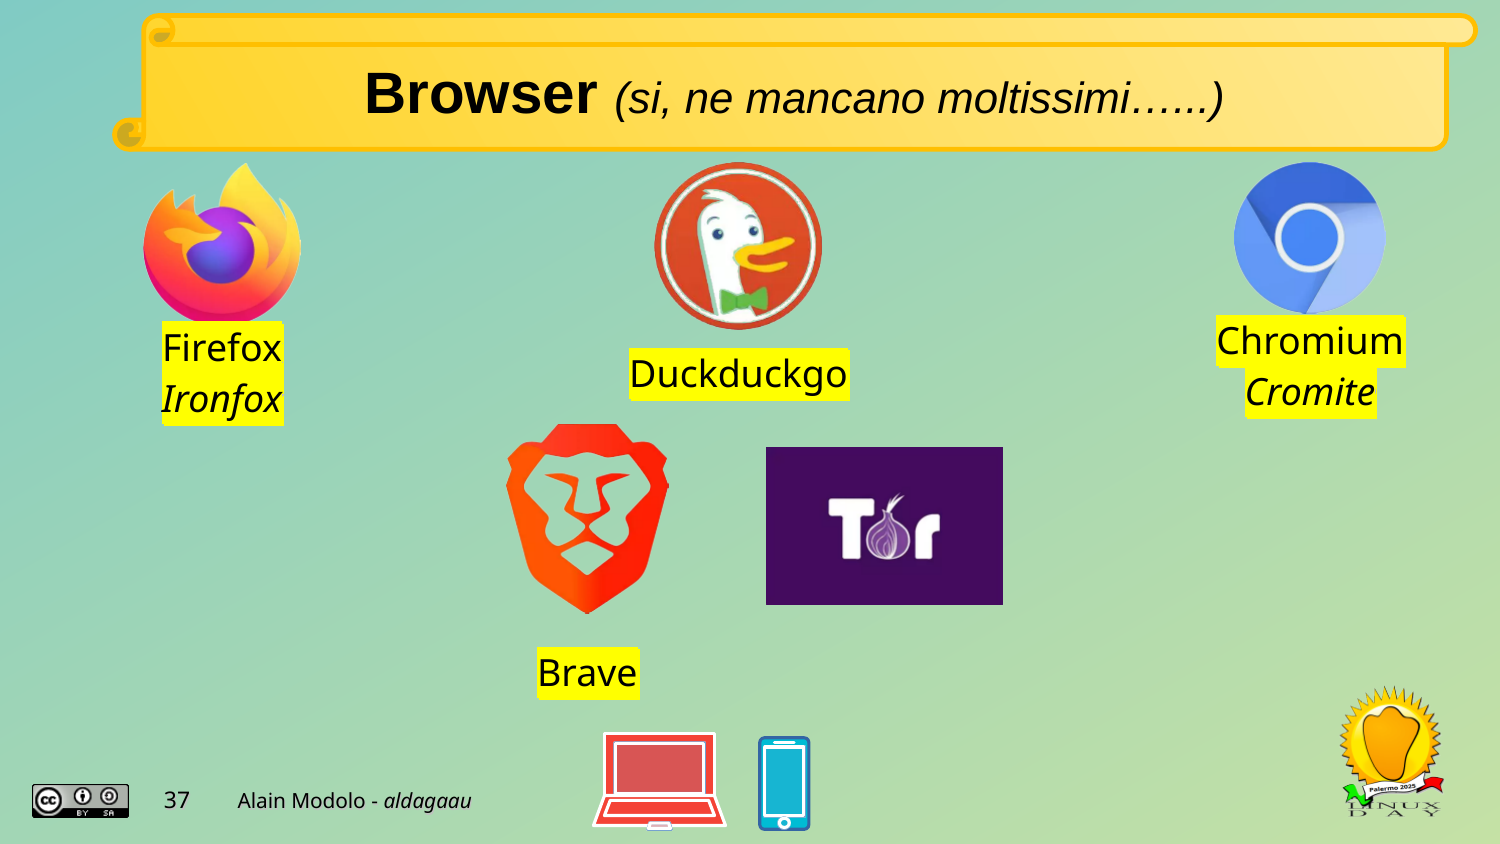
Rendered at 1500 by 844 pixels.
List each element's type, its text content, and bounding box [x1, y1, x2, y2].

picture [506, 424, 669, 614]
text_box [593, 733, 726, 829]
picture [766, 447, 1003, 605]
picture [143, 163, 301, 327]
picture [654, 162, 823, 330]
picture [1234, 162, 1386, 314]
text_box Browser (si, ne mancano moltissimi…...) [131, 15, 1476, 150]
text_box [759, 737, 809, 830]
picture [32, 784, 129, 818]
picture [1233, 670, 1500, 844]
